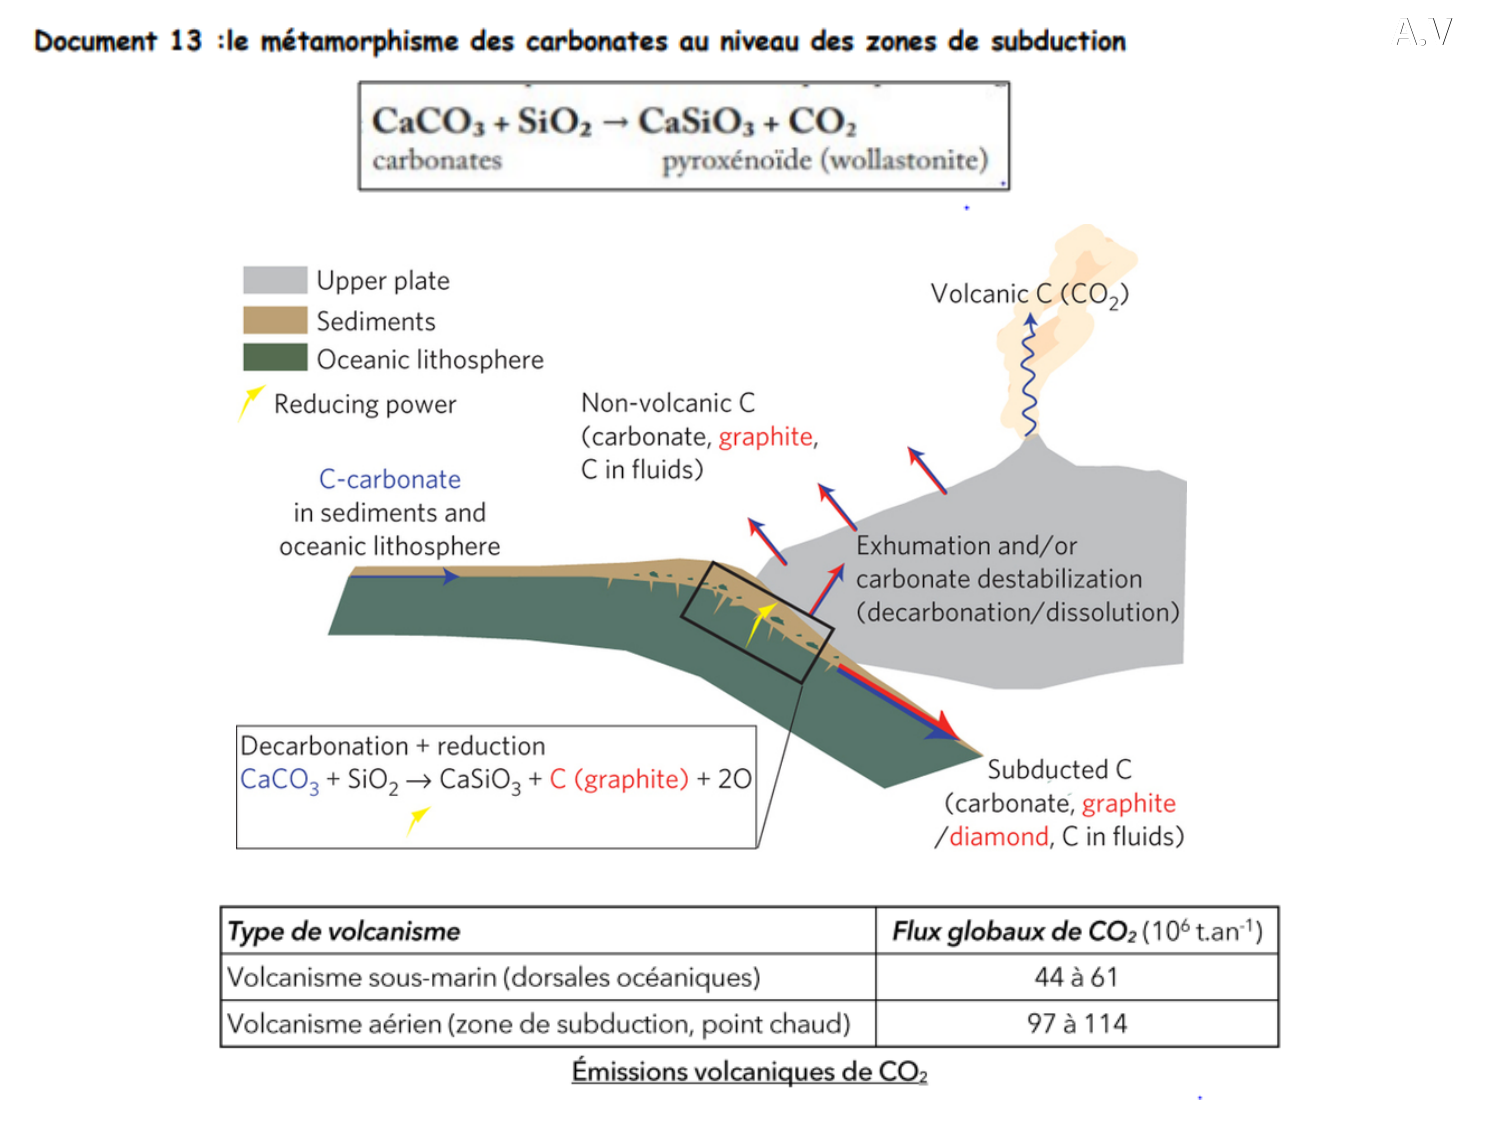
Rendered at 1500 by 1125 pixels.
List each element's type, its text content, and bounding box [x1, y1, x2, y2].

picture [201, 885, 1312, 1100]
picture [12, 16, 1146, 213]
text_box A.V [1375, 0, 1500, 61]
picture [236, 224, 1187, 852]
